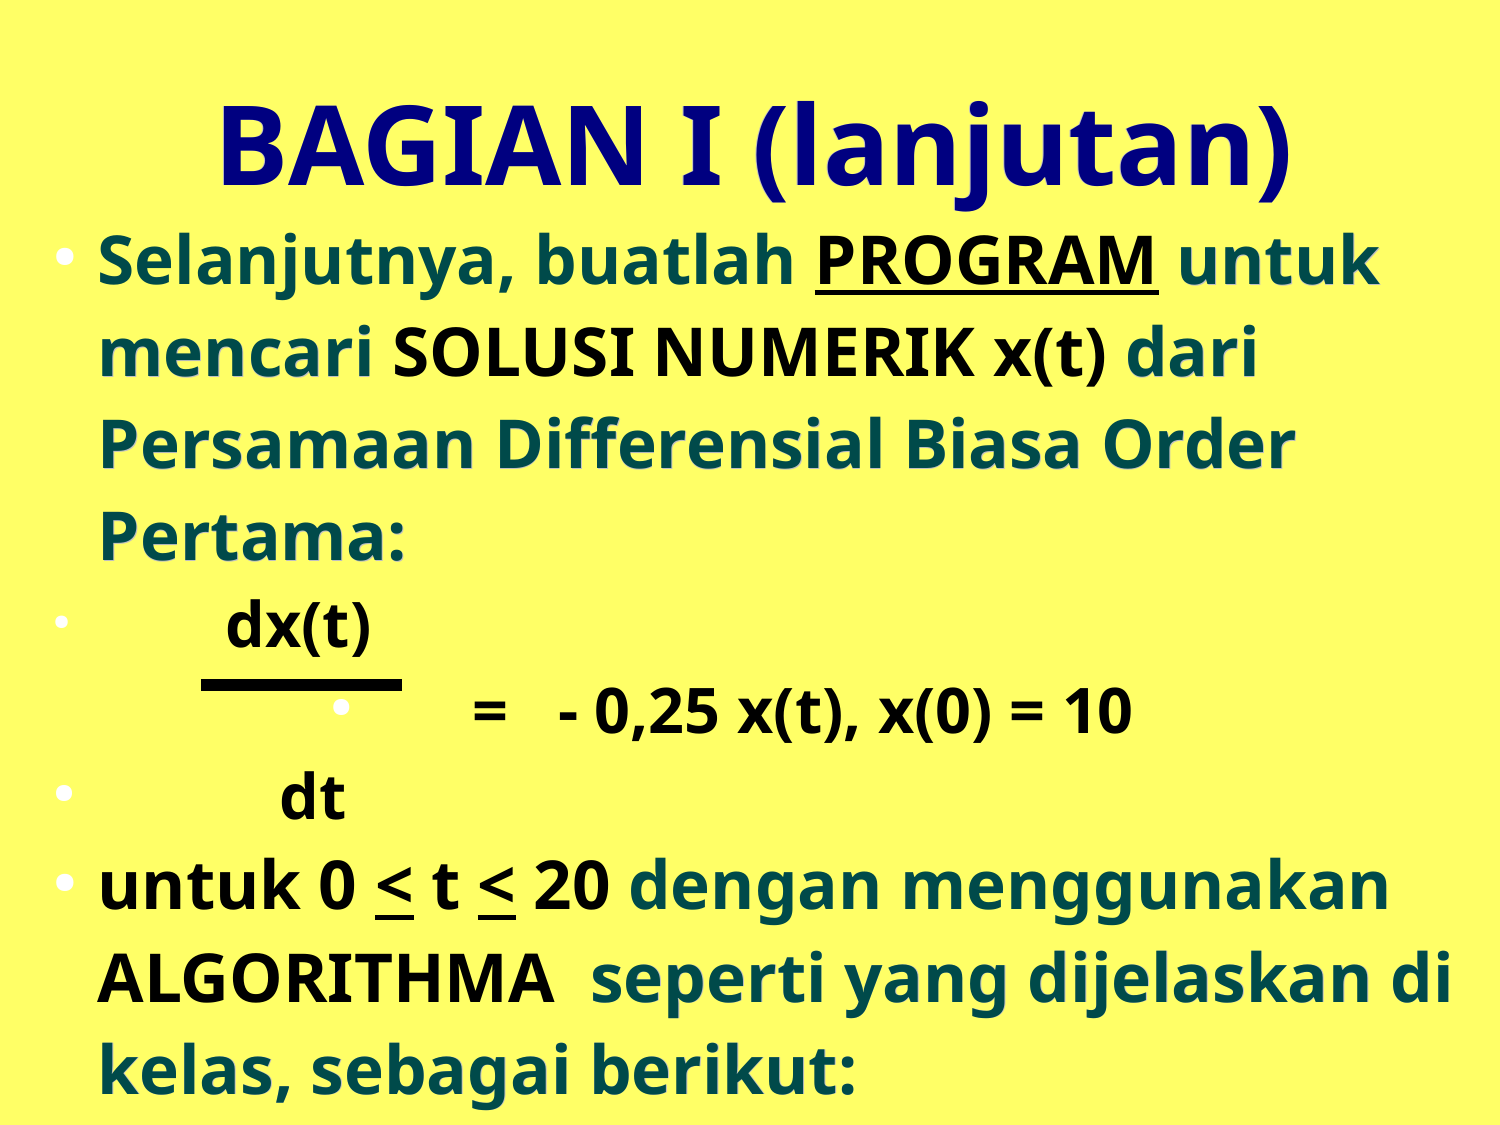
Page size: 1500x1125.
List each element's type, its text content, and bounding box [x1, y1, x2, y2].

list Selanjutnya, buatlah PROGRAM untuk mencari SOLUSI NUMERIK x(t) dari Persamaan Differensial Biasa Order Pertama: dx(t) = - 0,25 x(t), x(0) = 10 dt untuk 0 < t < 20 dengan menggunakan ALGORITHMA seperti yang dijelaskan di kelas, sebagai berikut: [35, 212, 1477, 1125]
title BAGIAN I (lanjutan) [79, 14, 1430, 212]
